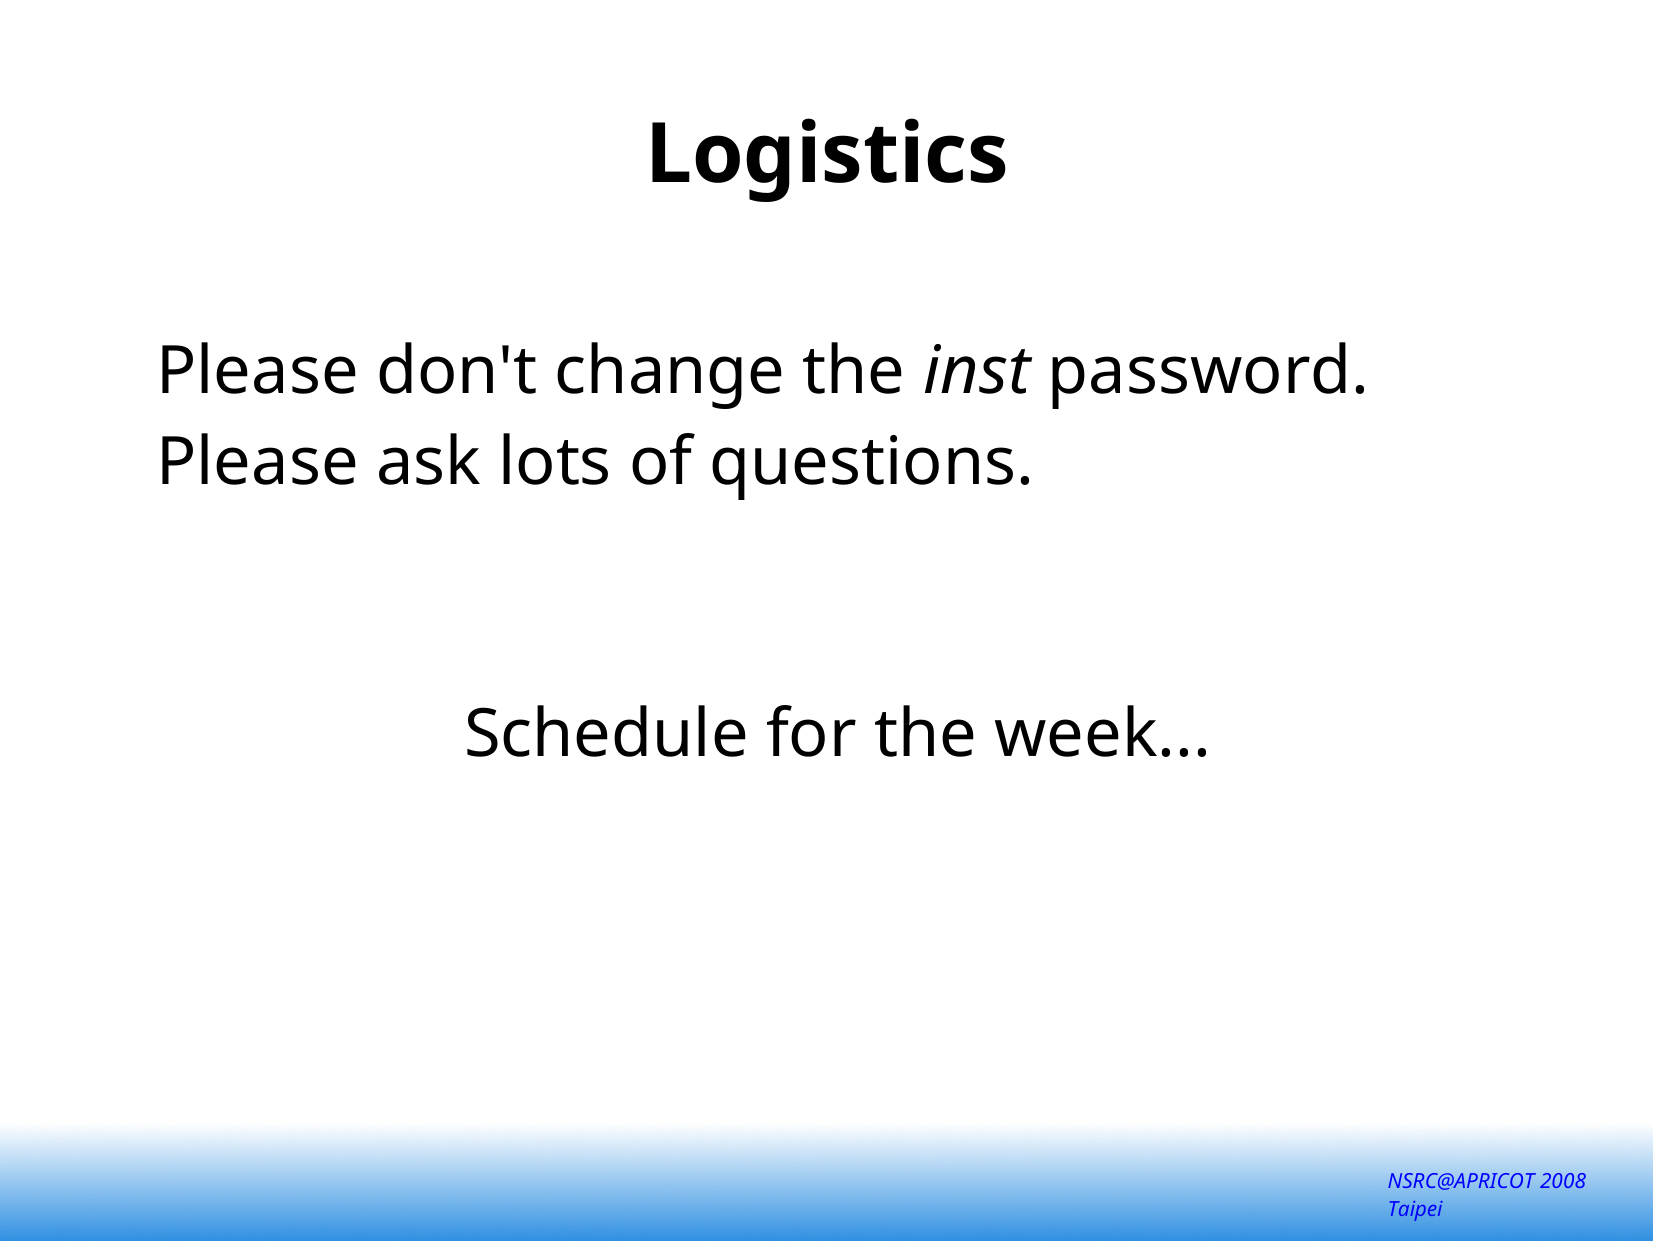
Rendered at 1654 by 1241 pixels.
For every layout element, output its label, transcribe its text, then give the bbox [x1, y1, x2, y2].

list Please don't change the inst password. Please ask lots of questions. Schedule for the week... [121, 322, 1538, 1133]
picture [0, 1122, 1653, 1241]
title Logistics [121, 46, 1534, 254]
